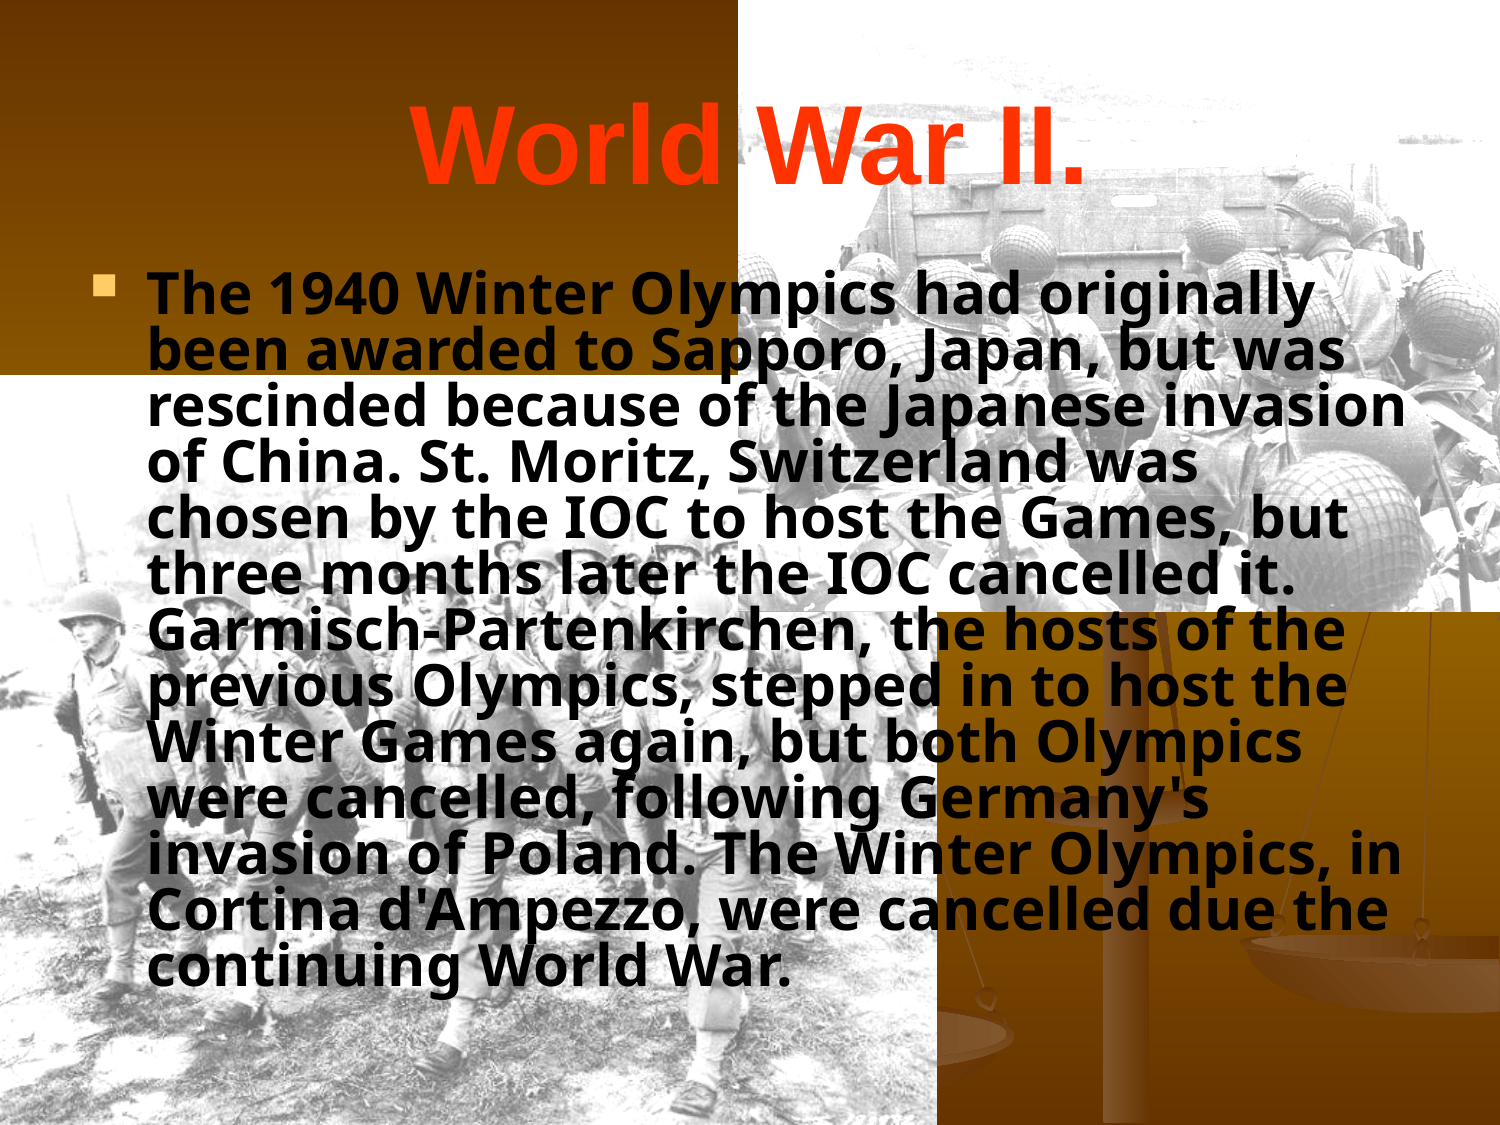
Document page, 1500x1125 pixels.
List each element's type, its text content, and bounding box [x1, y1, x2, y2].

list The 1940 Winter Olympics had originally been awarded to Sapporo, Japan, but was rescinded because of the Japanese invasion of China. St. Moritz, Switzerland was chosen by the IOC to host the Games, but three months later the IOC cancelled it. Garmisch-Partenkirchen, the hosts of the previous Olympics, stepped in to host the Winter Games again, but both Olympics were cancelled, following Germany's invasion of Poland. The Winter Olympics, in Cortina d'Ampezzo, were cancelled due the continuing World War. [75, 262, 1425, 1006]
picture [0, 375, 937, 1125]
picture [738, 0, 1500, 612]
title World War II. [75, 45, 1425, 234]
